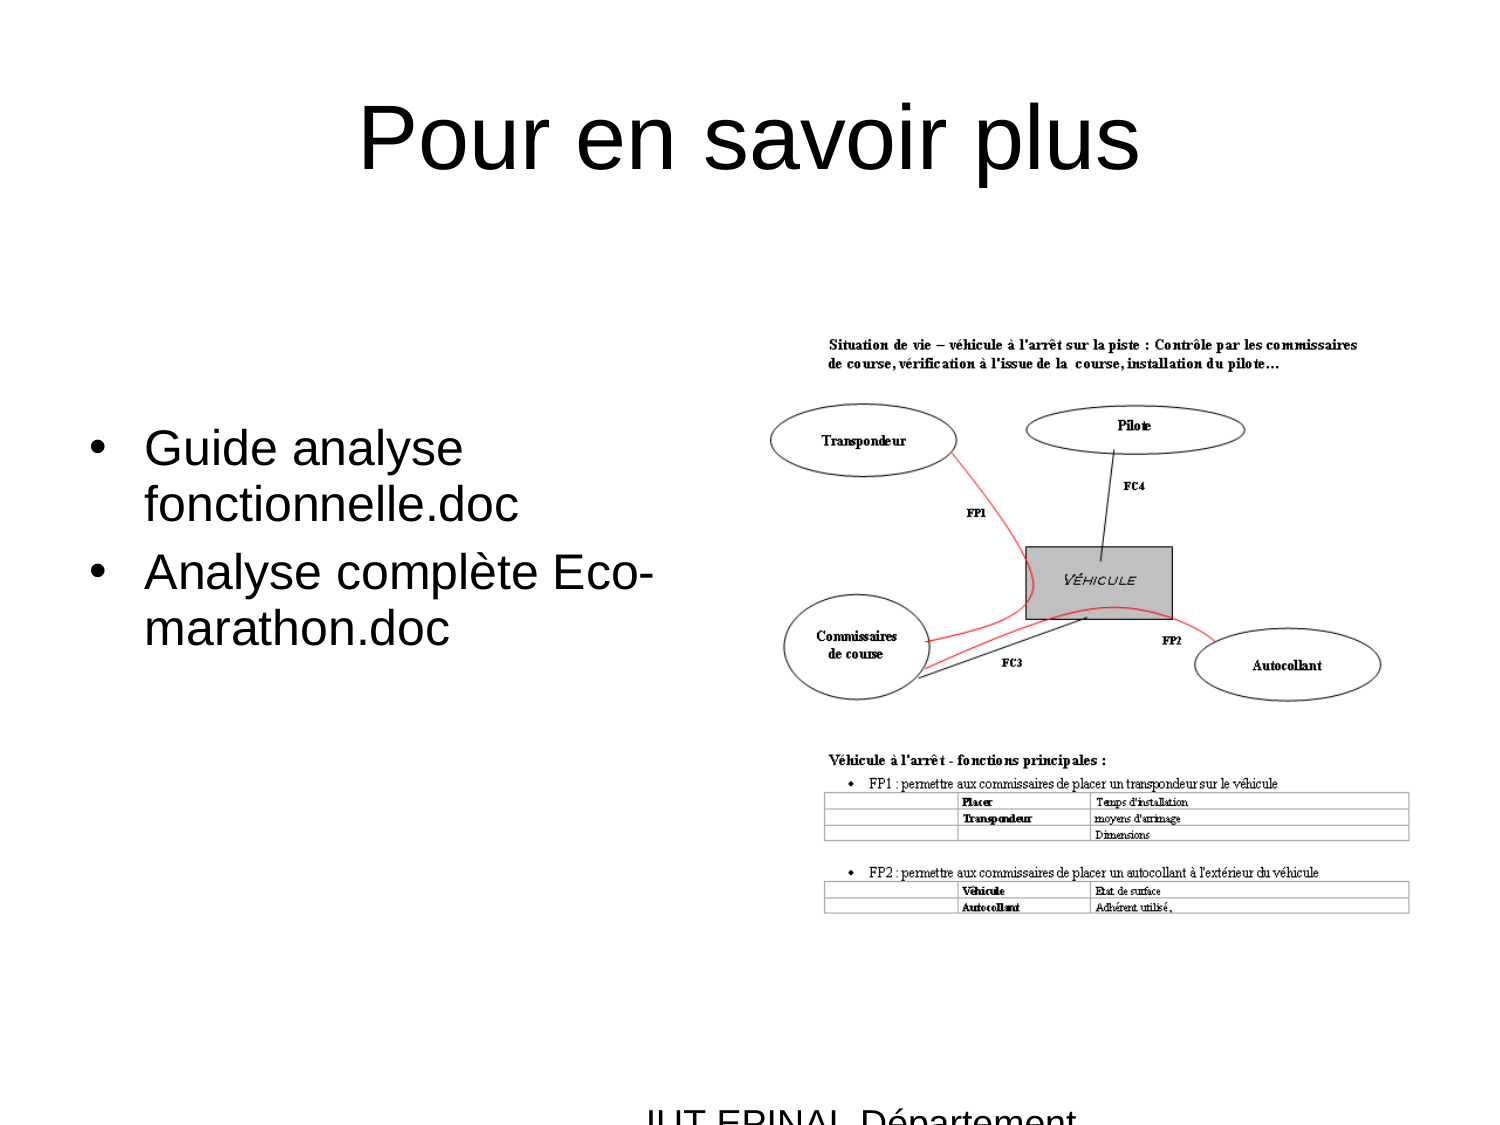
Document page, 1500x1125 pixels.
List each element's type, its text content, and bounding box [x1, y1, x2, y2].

list Guide analyse fonctionnelle.doc Analyse complète Eco-marathon.doc [75, 262, 738, 1005]
title Pour en savoir plus [75, 45, 1426, 233]
picture [762, 331, 1426, 936]
